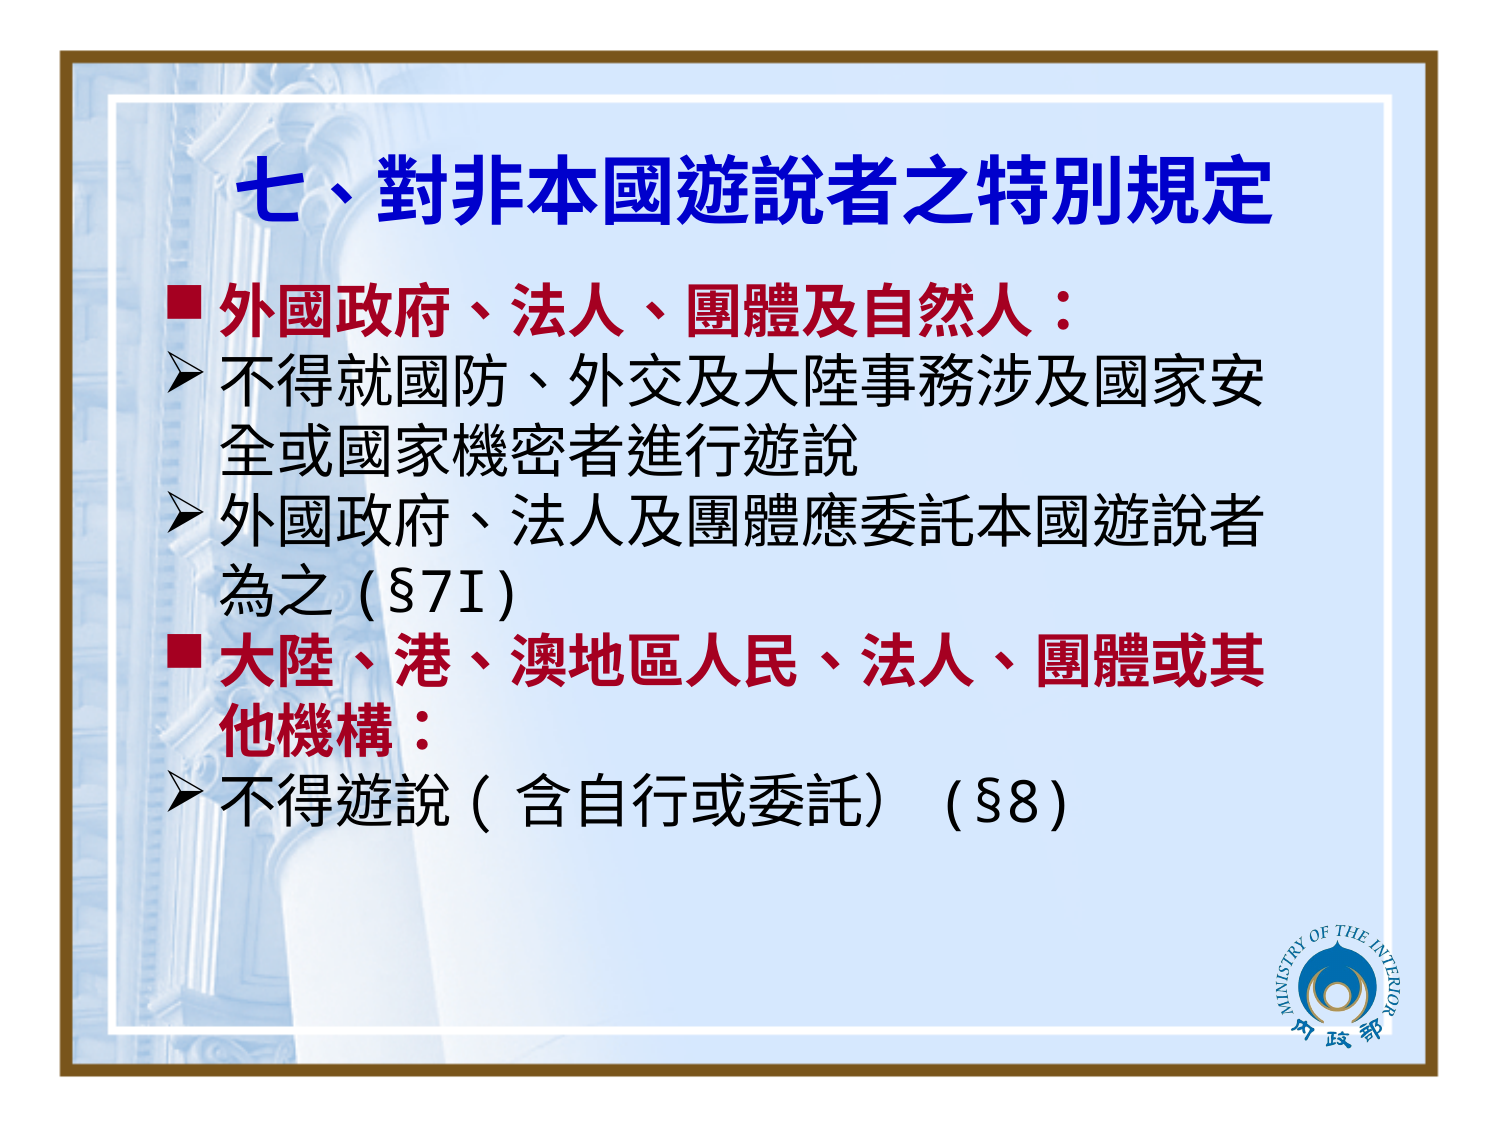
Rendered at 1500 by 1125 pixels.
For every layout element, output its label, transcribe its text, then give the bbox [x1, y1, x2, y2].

picture [0, 0, 1500, 1125]
list 外國政府、法人、團體及自然人： 不得就國防、外交及大陸事務涉及國家安全或國家機密者進行遊說 外國政府、法人及團體應委託本國遊說者為之(§7I) 大陸、港、澳地區人民、法人、團體或其他機構： 不得遊說(含自行或委託）(§8) [147, 267, 1306, 903]
title 七、對非本國遊說者之特別規定 [183, 113, 1327, 264]
